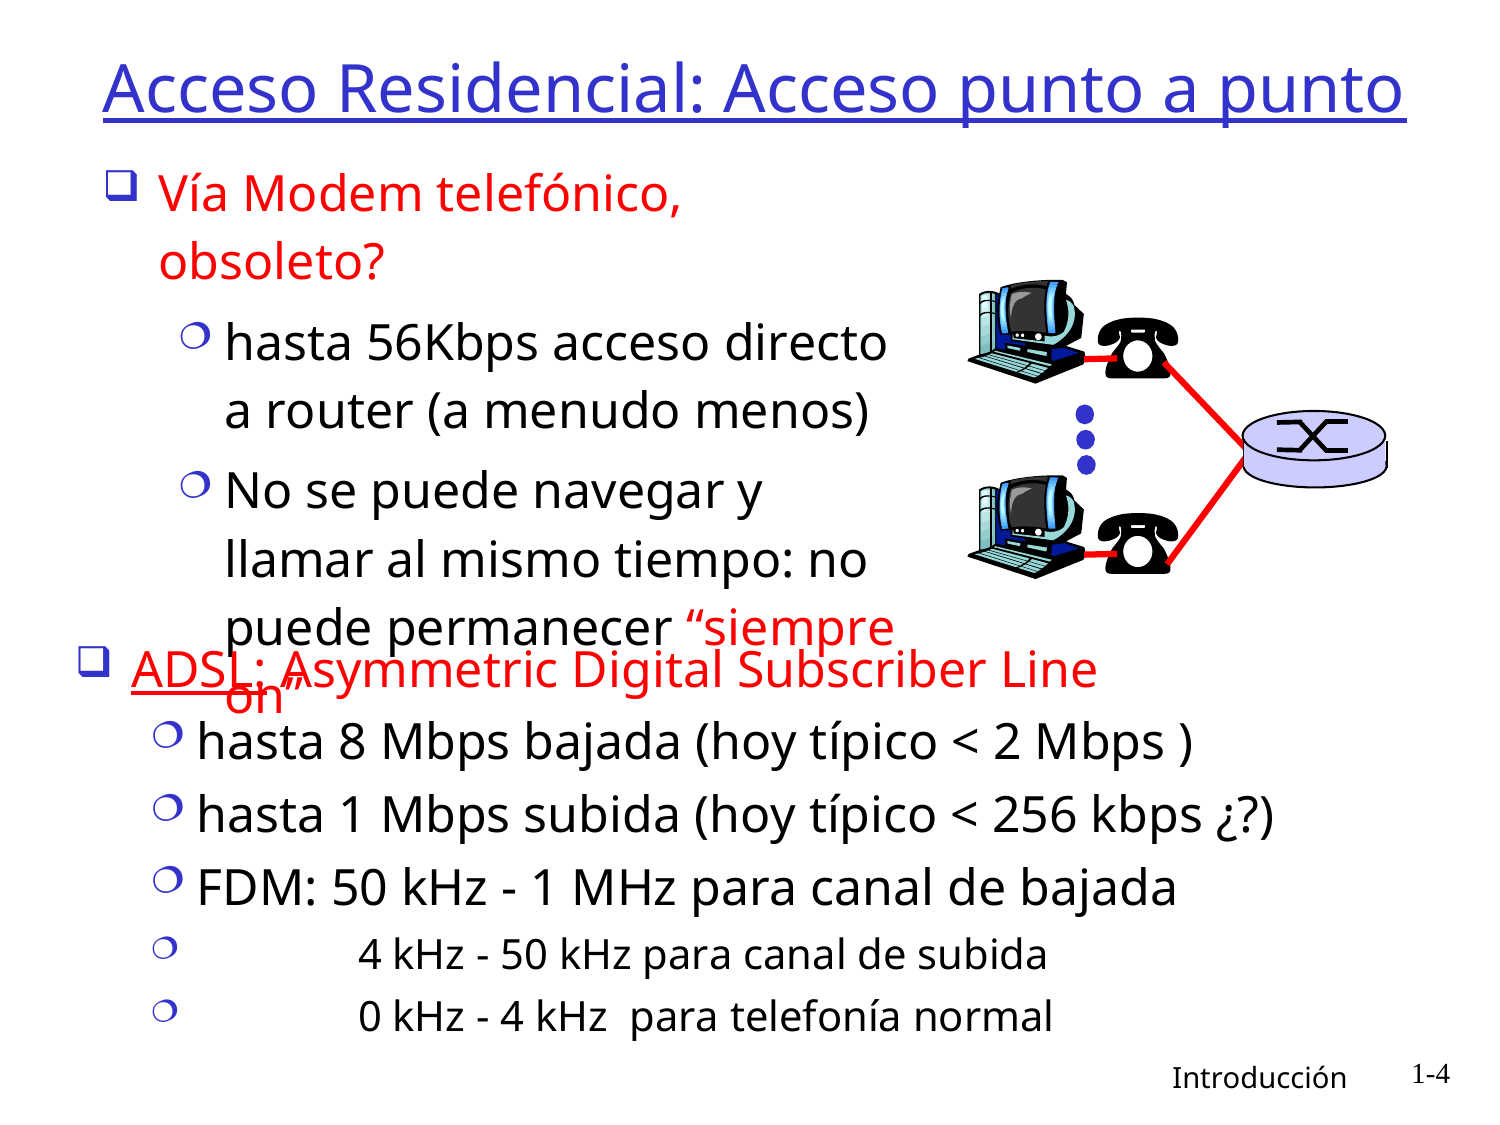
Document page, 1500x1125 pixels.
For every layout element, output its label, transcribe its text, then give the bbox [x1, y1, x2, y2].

text_box [1077, 455, 1096, 475]
title Acceso Residencial: Acceso punto a punto [87, 16, 1463, 158]
text_box [1242, 410, 1387, 488]
picture [967, 278, 1088, 384]
text_box [1076, 429, 1095, 450]
text_box [1075, 404, 1095, 425]
list Vía Modem telefónico, obsoleto? hasta 56Kbps acceso directo a router (a menudo menos) No se puede navegar y llamar al mismo tiempo: no puede permanecer “siempre on” [87, 149, 938, 637]
picture [1097, 317, 1179, 379]
picture [1097, 513, 1179, 574]
picture [967, 474, 1088, 580]
list ADSL: Asymmetric Digital Subscriber Line hasta 8 Mbps bajada (hoy típico < 2 Mbps ) hasta 1 Mbps subida (hoy típico < 256 kbps ¿?) FDM: 50 kHz - 1 MHz para canal de bajada 4 kHz - 50 kHz para canal de subida 0 kHz - 4 kHz para telefonía normal [75, 637, 1426, 1088]
